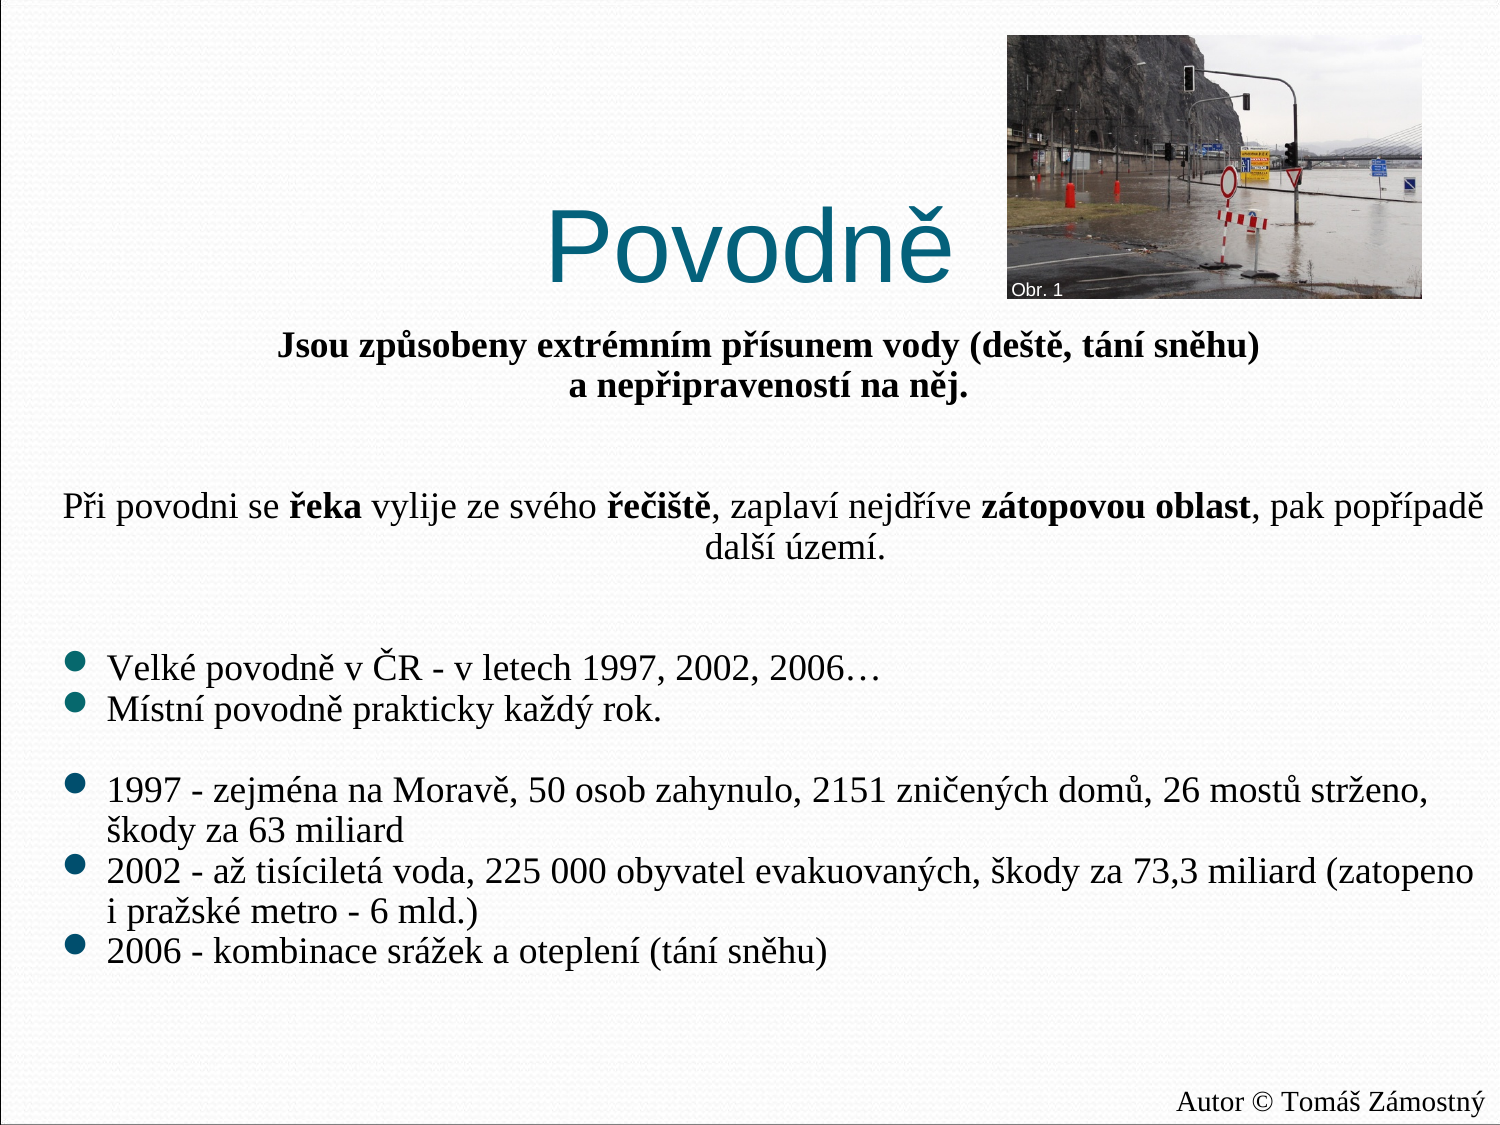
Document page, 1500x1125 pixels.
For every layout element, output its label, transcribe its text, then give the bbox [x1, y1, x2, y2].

picture [0, 0, 1500, 1125]
list Jsou způsobeny extrémním přísunem vody (deště, tání sněhu) a nepřipraveností na něj. Při povodni se řeka vylije ze svého řečiště, zaplaví nejdříve zátopovou oblast, pak popřípadě další území. Velké povodně v ČR - v letech 1997, 2002, 2006… Místní povodně prakticky každý rok. 1997 - zejména na Moravě, 50 osob zahynulo, 2151 zničených domů, 26 mostů strženo, škody za 63 miliard 2002 - až tisíciletá voda, 225 000 obyvatel evakuovaných, škody za 73,3 miliard (zatopeno i pražské metro - 6 mld.) 2006 - kombinace srážek a oteplení (tání sněhu) [46, 317, 1500, 1038]
title Povodně [1079, 115, 1426, 304]
text_box Autor © Tomáš Zámostný [1161, 1074, 1500, 1125]
title Povodně [75, 115, 1007, 304]
text_box Obr. 1 [996, 269, 1079, 308]
